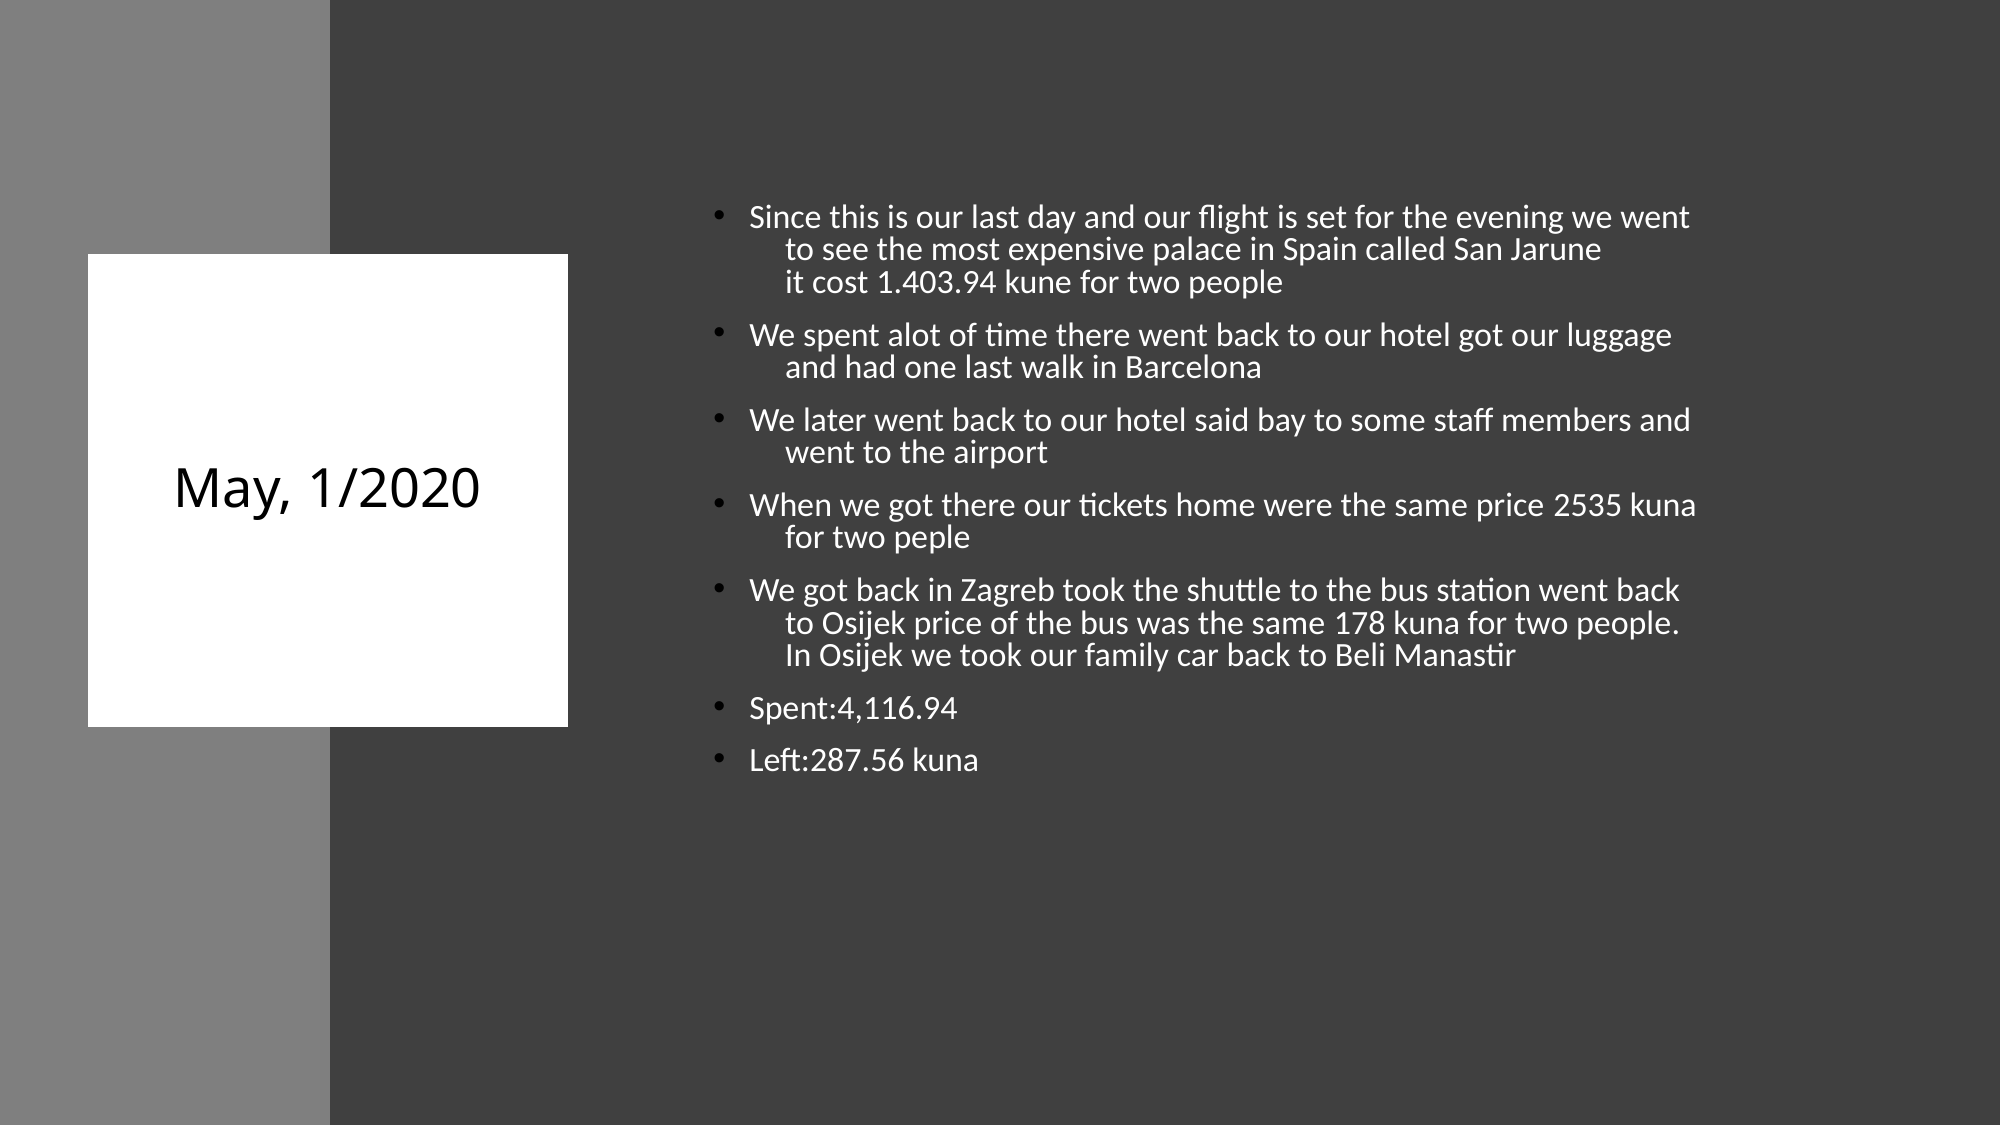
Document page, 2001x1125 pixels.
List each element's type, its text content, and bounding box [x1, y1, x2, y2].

title May, 1/2020 [102, 268, 554, 713]
text_box [0, 0, 2000, 1125]
list Since this is our last day and our flight is set for the evening we went to see the most expensive palace in Spain called San Jarune it cost 1.403.94 kune for two people We spent alot of time there went back to our hotel got our luggage and had one last walk in Barcelona We later went back to our hotel said bay to some staff members and went to the airport When we got there our tickets home were the same price 2535 kuna for two peple We got back in Zagreb took the shuttle to the bus station went back to Osijek price of the bus was the same 178 kuna for two people. In Osijek we took our family car back to Beli Manastir Spent:4,116.94 Left:287.56 kuna [698, 178, 1713, 803]
